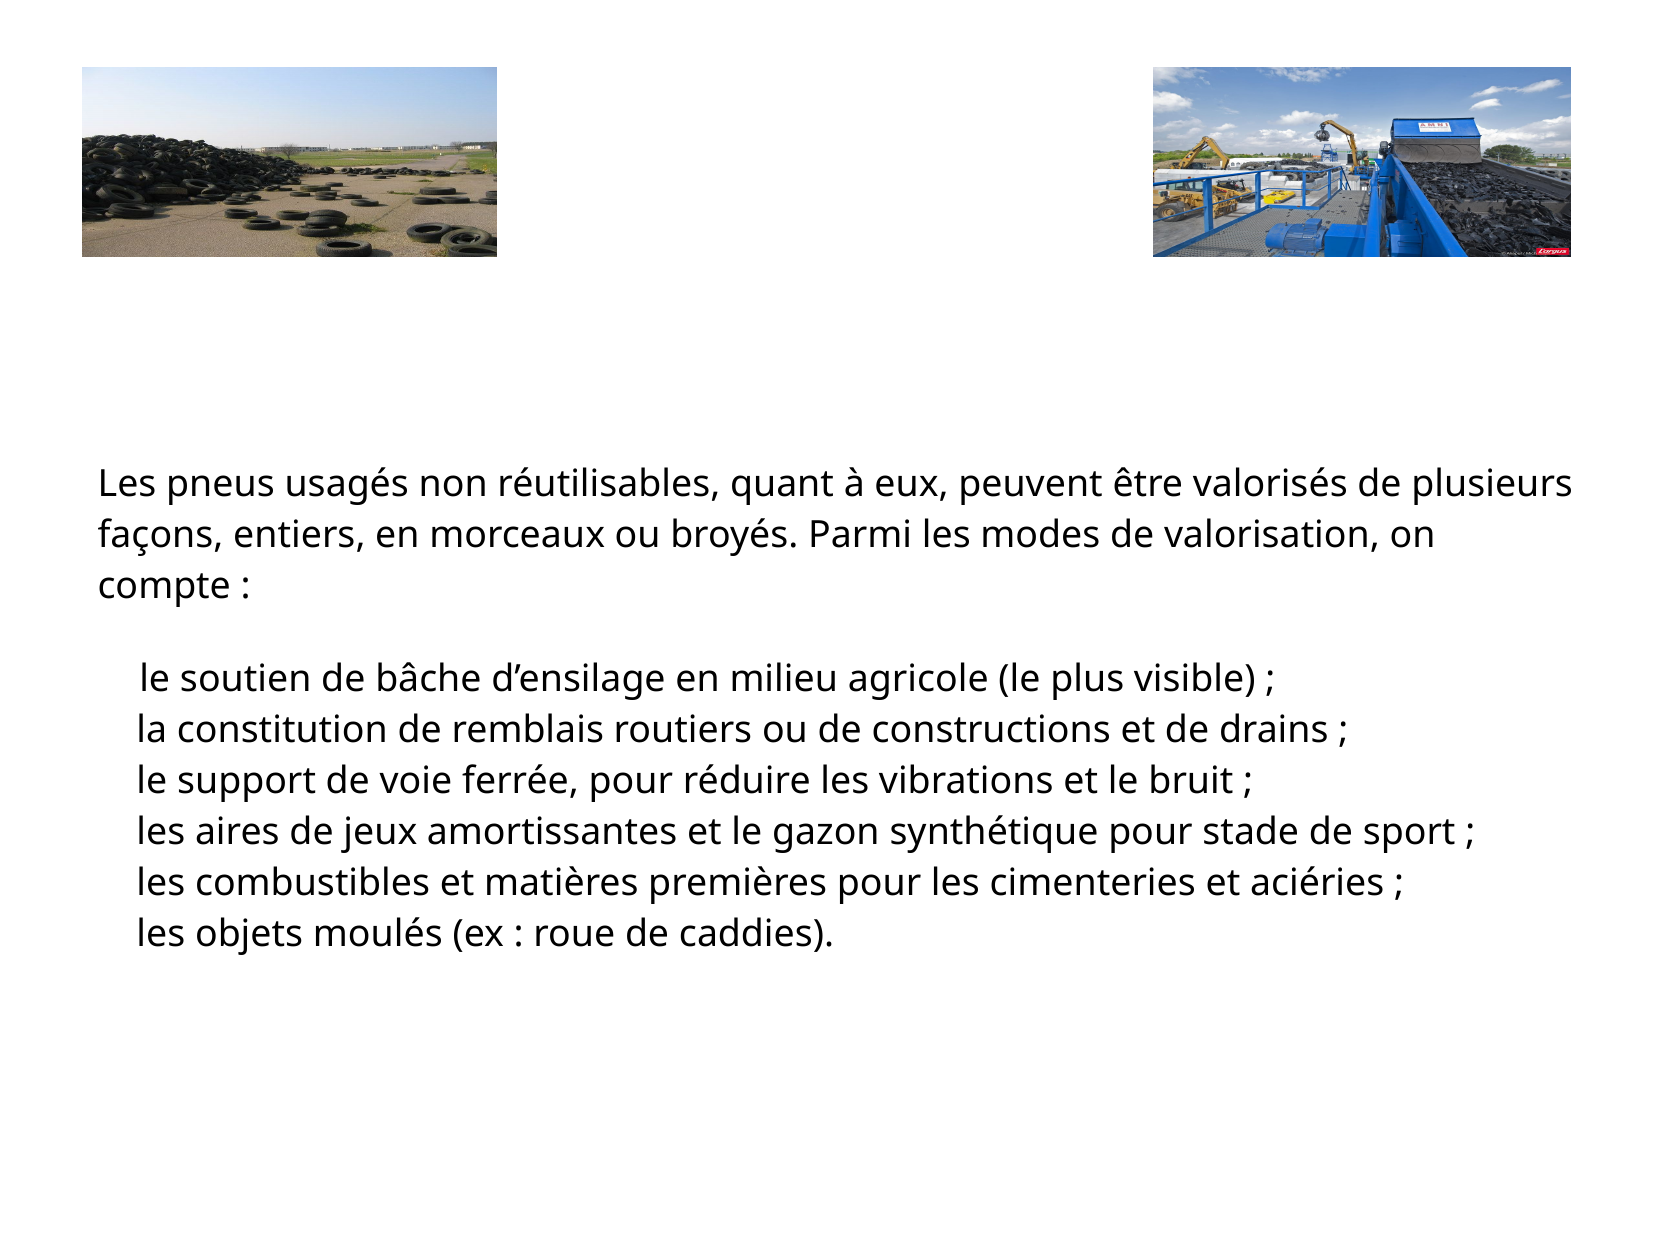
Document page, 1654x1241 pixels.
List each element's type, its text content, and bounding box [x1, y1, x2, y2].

picture [82, 67, 497, 257]
text_box Les pneus usagés non réutilisables, quant à eux, peuvent être valorisés de plusieurs façons, entiers, en morceaux ou broyés. Parmi les modes de valorisation, on compte : le soutien de bâche d’ensilage en milieu agricole (le plus visible) ; la constitution de remblais routiers ou de constructions et de drains ; le support de voie ferrée, pour réduire les vibrations et le bruit ; les aires de jeux amortissantes et le gazon synthétique pour stade de sport ; les combustibles et matières premières pour les cimenteries et aciéries ; les objets moulés (ex : roue de caddies). [82, 448, 1595, 1087]
picture [1153, 67, 1571, 257]
